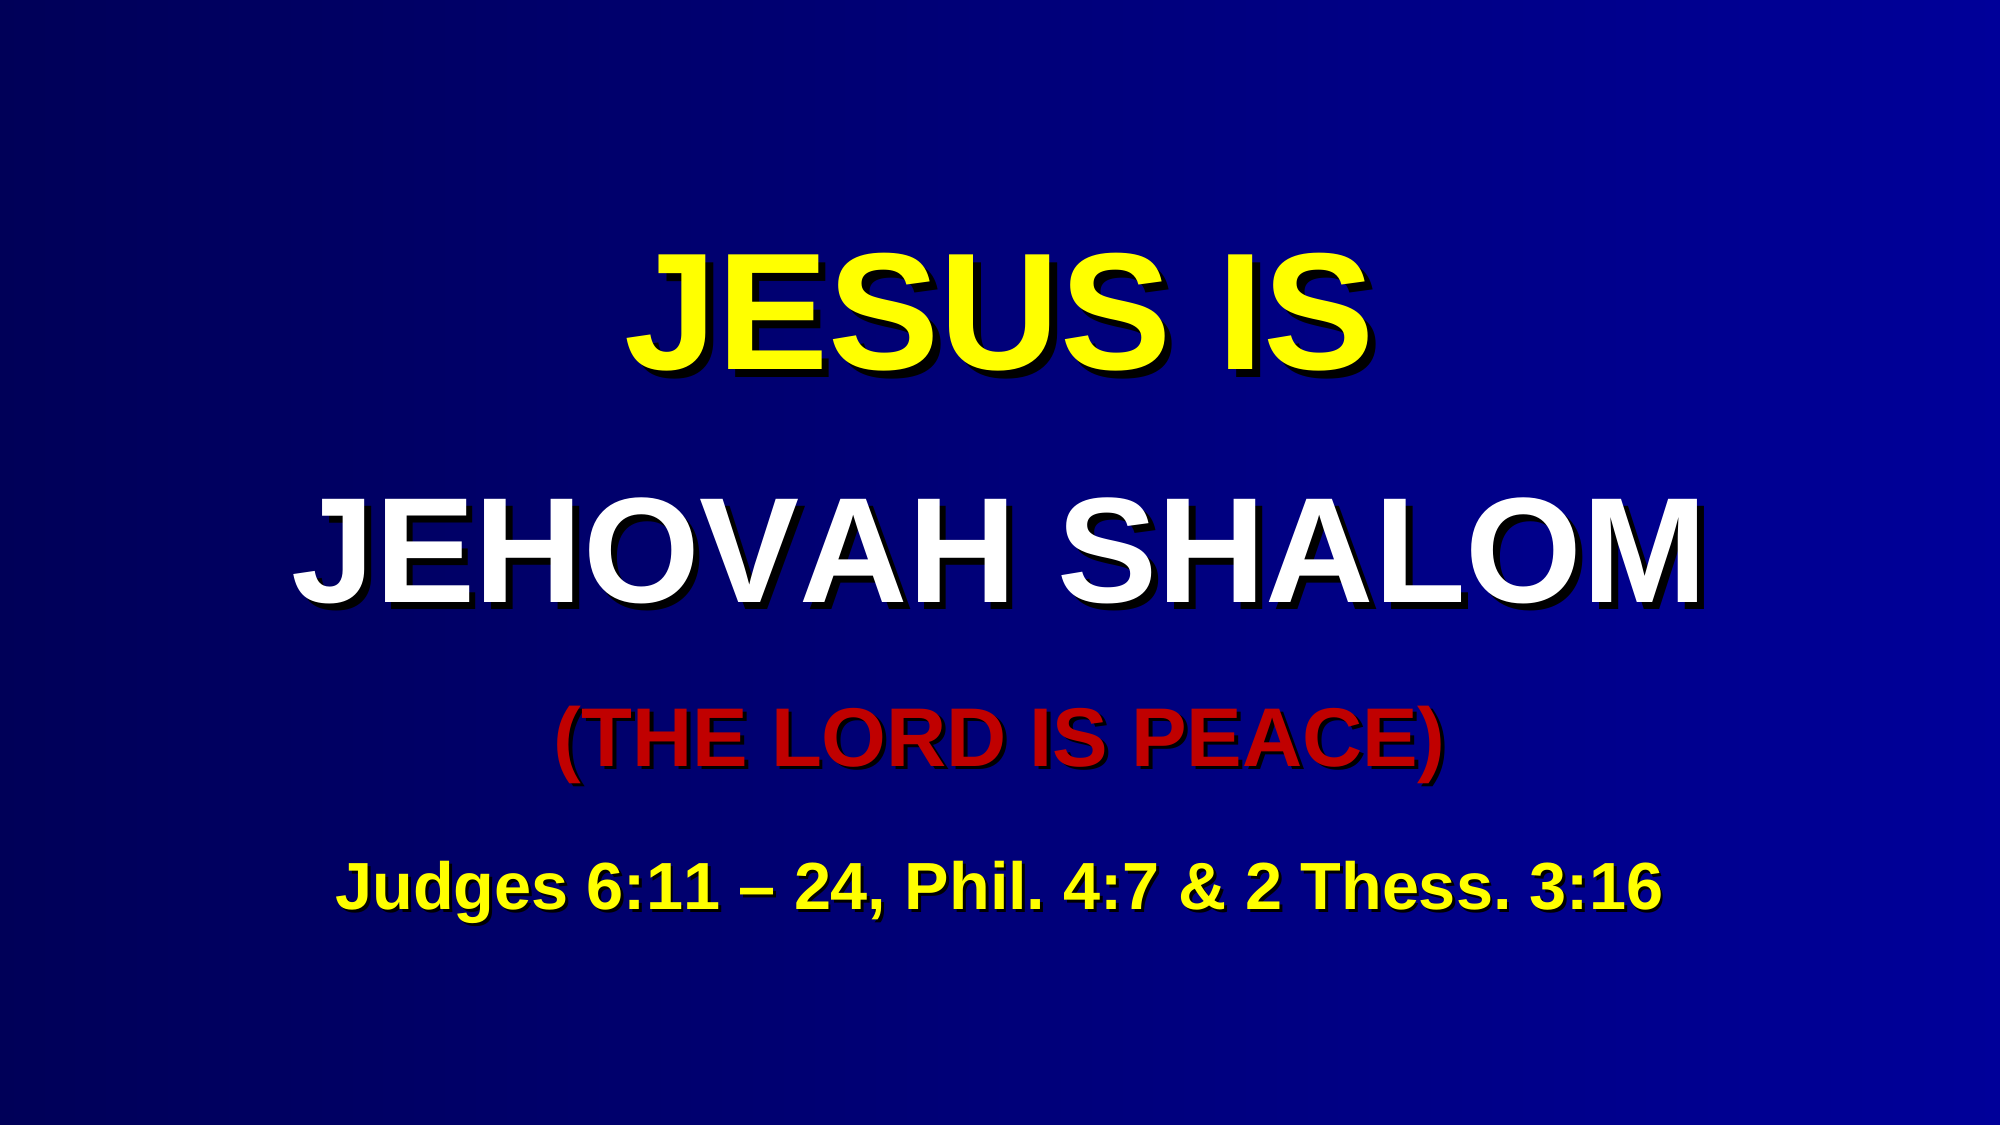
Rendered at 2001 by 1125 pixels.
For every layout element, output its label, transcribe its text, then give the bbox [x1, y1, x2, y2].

title JESUS IS JEHOVAH SHALOM (THE LORD IS PEACE) Judges 6:11 – 24, Phil. 4:7 & 2 Thess. 3:16 [0, 0, 2000, 1125]
